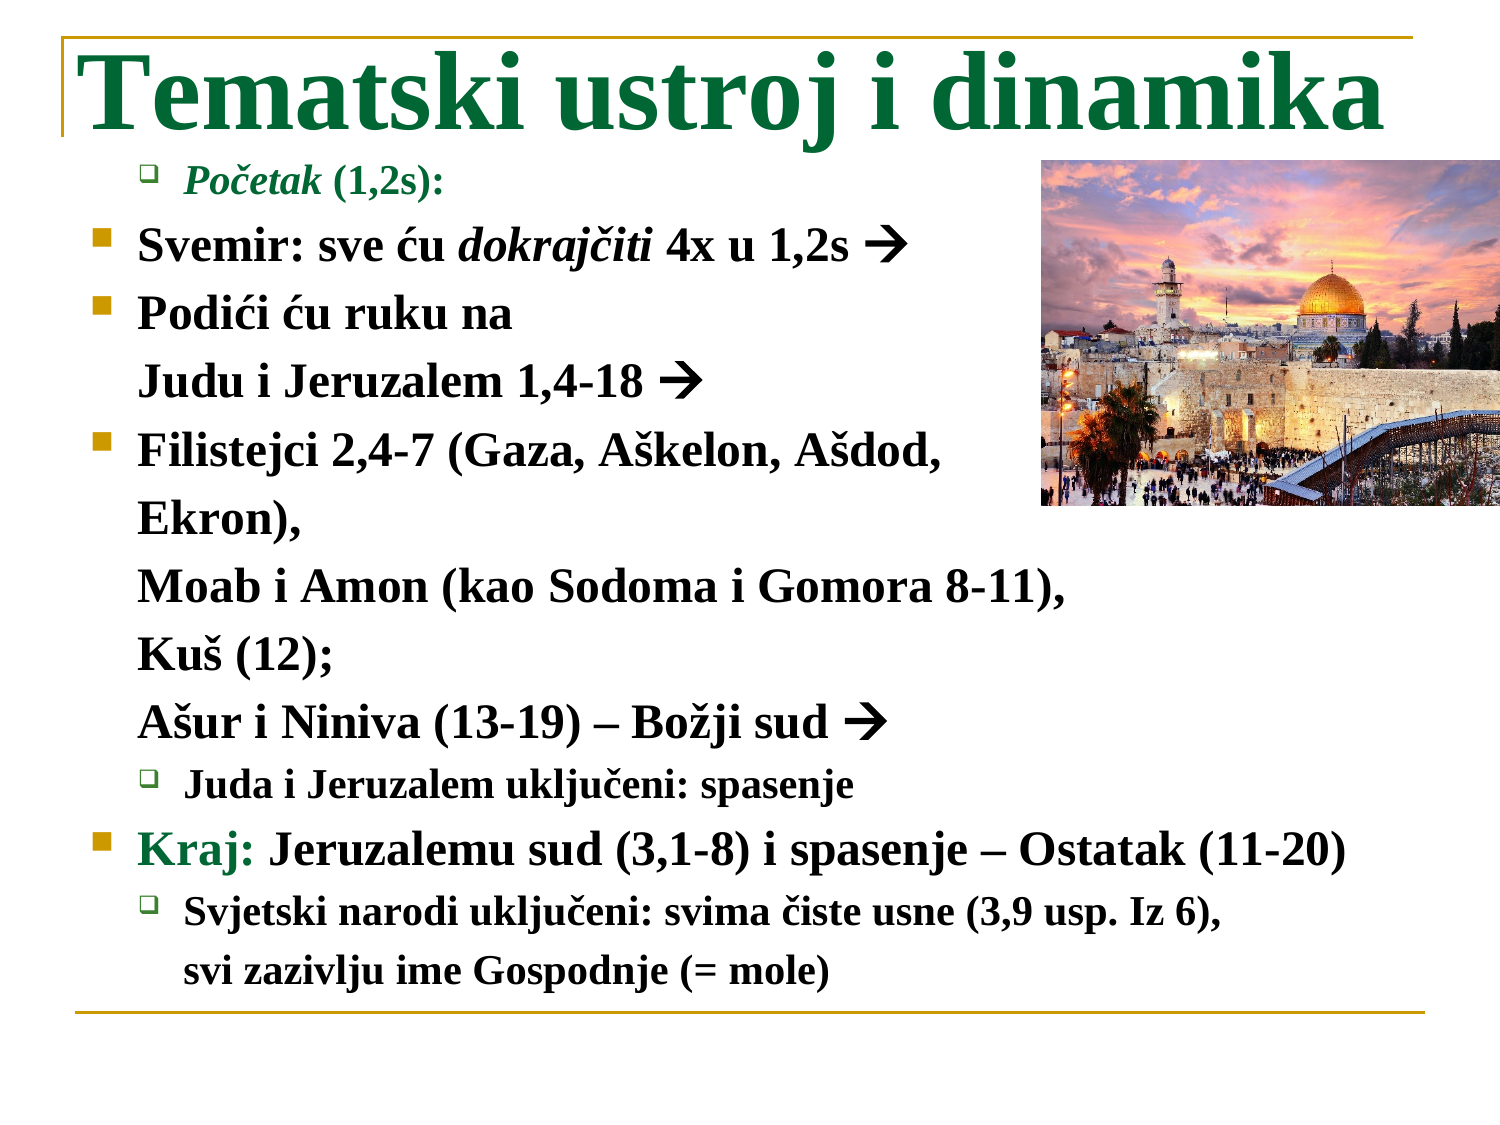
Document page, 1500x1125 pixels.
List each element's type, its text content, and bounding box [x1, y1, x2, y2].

title Tematski ustroj i dinamika [61, 9, 1412, 216]
picture [1041, 160, 1500, 506]
list Početak (1,2s): Svemir: sve ću dokrajčiti 4x u 1,2s  Podići ću ruku na Judu i Jeruzalem 1,4-18  Filistejci 2,4-7 (Gaza, Aškelon, Ašdod, Ekron), Moab i Amon (kao Sodoma i Gomora 8-11), Kuš (12); Ašur i Niniva (13-19) – Božji sud  Juda i Jeruzalem uključeni: spasenje Kraj: Jeruzalemu sud (3,1-8) i spasenje – Ostatak (11-20) Svjetski narodi uključeni: svima čiste usne (3,9 usp. Iz 6), svi zazivlju ime Gospodnje (= mole) [75, 137, 1500, 1005]
